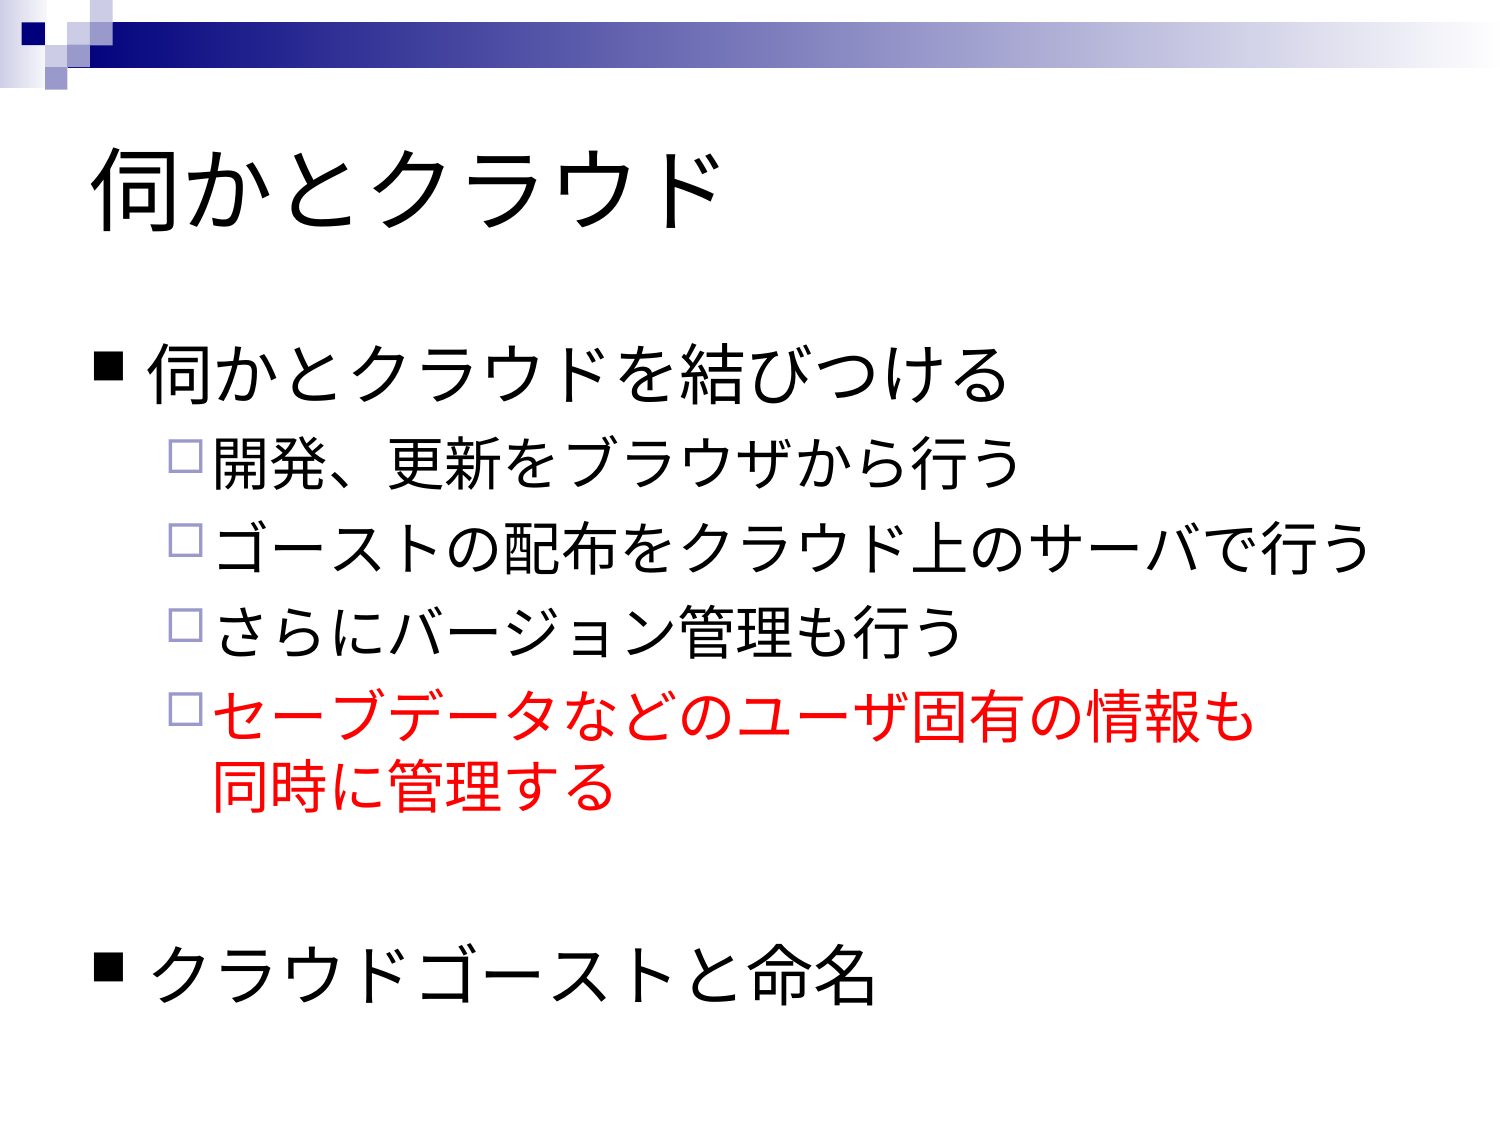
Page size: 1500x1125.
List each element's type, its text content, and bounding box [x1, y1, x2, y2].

title 伺かとクラウド [75, 69, 1426, 306]
list 伺かとクラウドを結びつける 開発、更新をブラウザから行う ゴーストの配布をクラウド上のサーバで行う さらにバージョン管理も行う セーブデータなどのユーザ固有の情報も 同時に管理する クラウドゴーストと命名 [75, 324, 1426, 1022]
